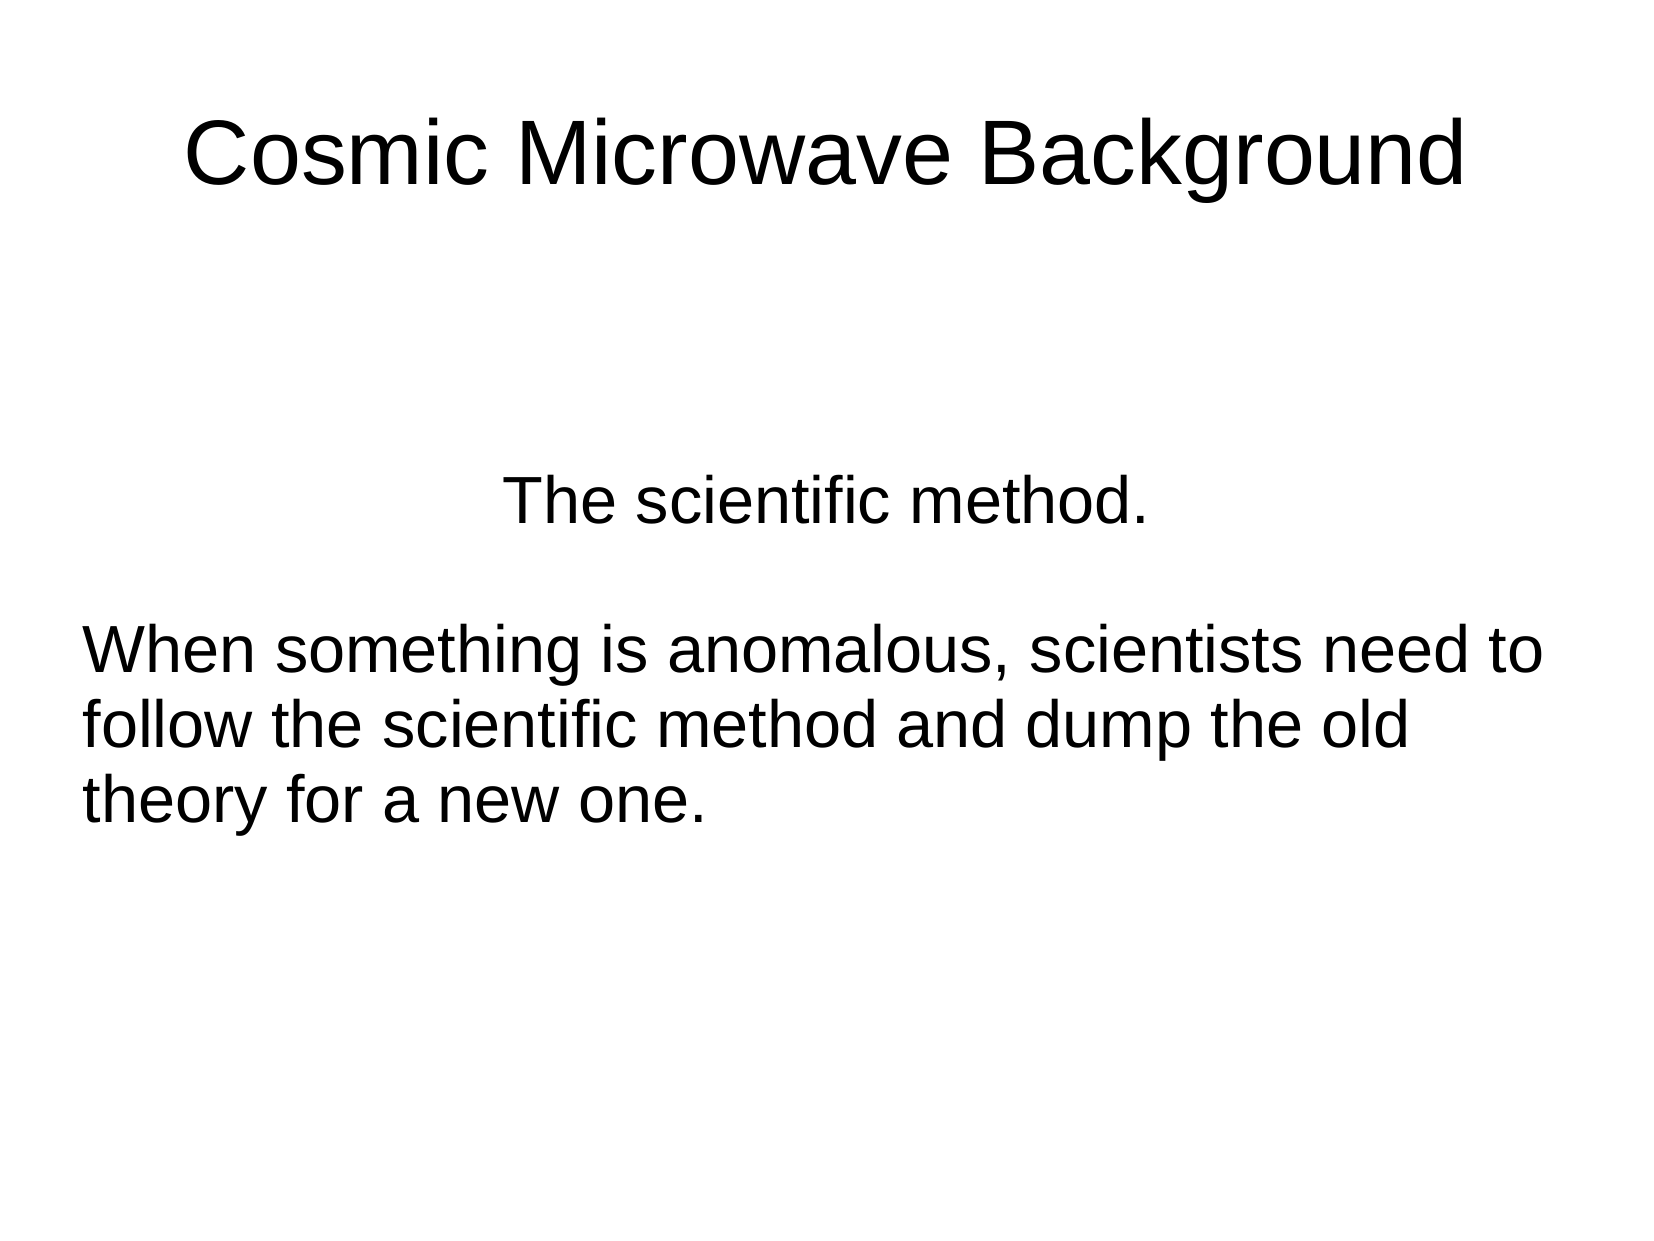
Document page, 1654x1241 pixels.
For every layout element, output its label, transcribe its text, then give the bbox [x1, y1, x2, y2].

subtitle The scientific method. When something is anomalous, scientists need to follow the scientific method and dump the old theory for a new one. [82, 290, 1571, 1010]
title Cosmic Microwave Background [82, 49, 1571, 257]
